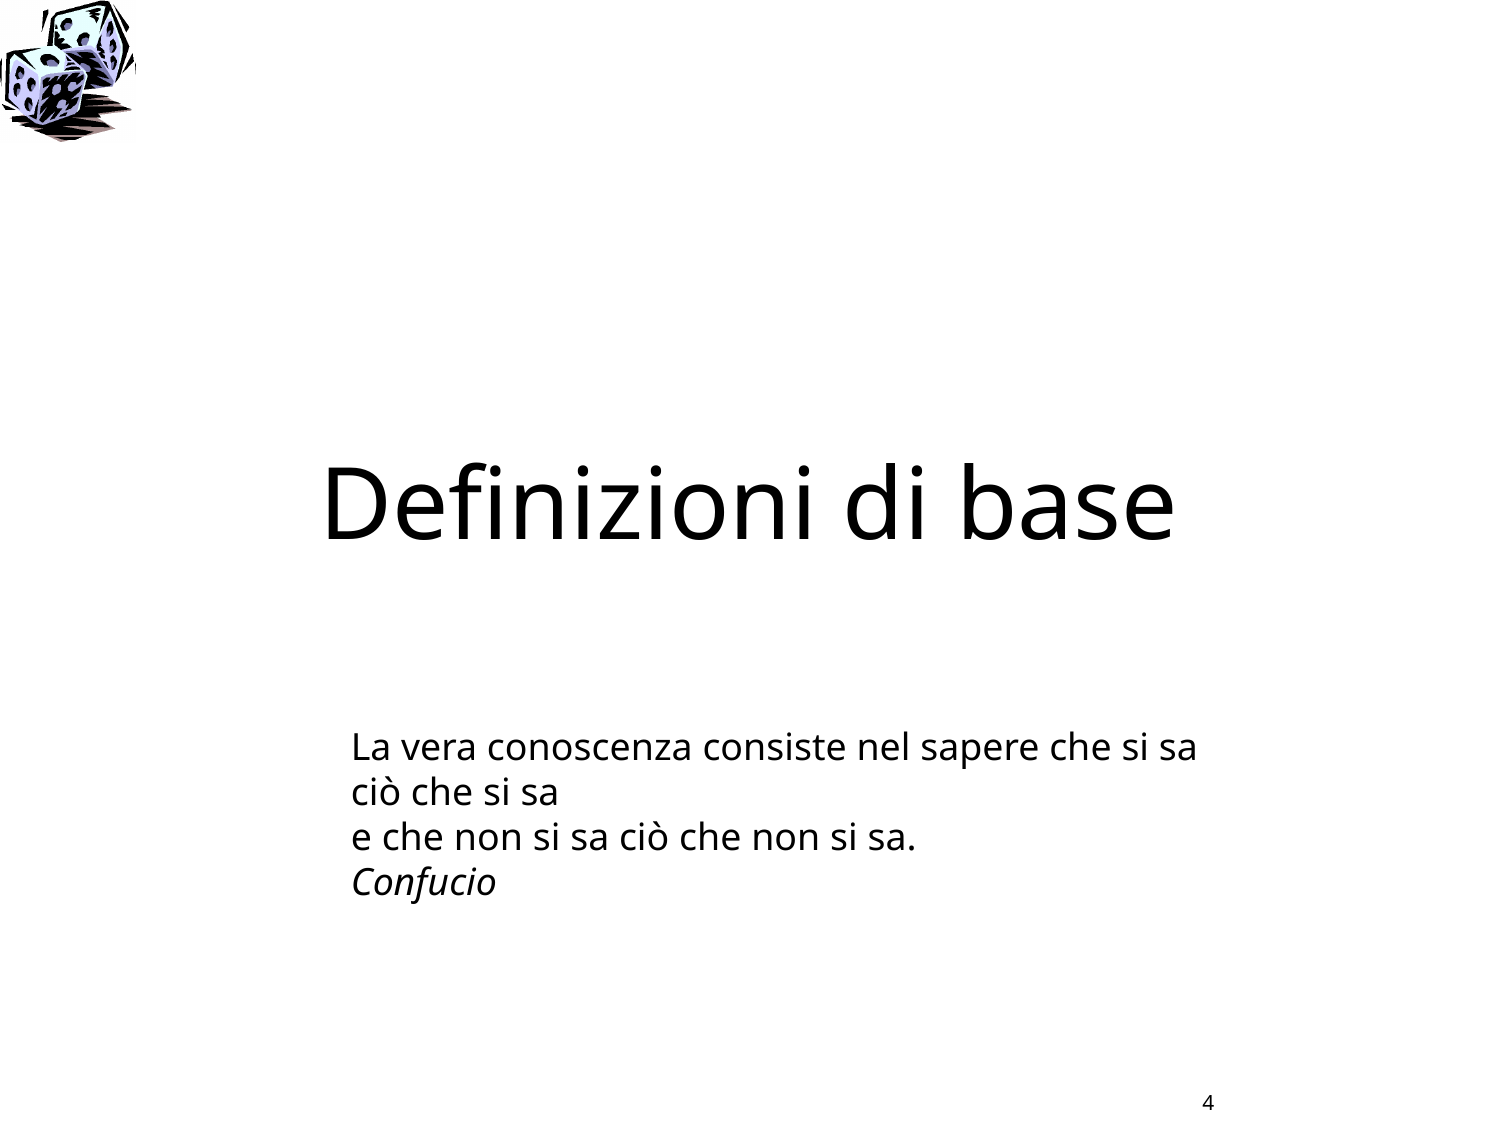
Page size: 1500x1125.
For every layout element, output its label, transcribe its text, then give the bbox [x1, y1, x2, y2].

picture [0, 0, 136, 143]
text_box Definizioni di base [274, 432, 1223, 568]
text_box La vera conoscenza consiste nel sapere che si sa ciò che si sa e che non si sa ciò che non si sa. Confucio [336, 715, 1222, 911]
slide_number <numero> [1187, 1082, 1500, 1125]
